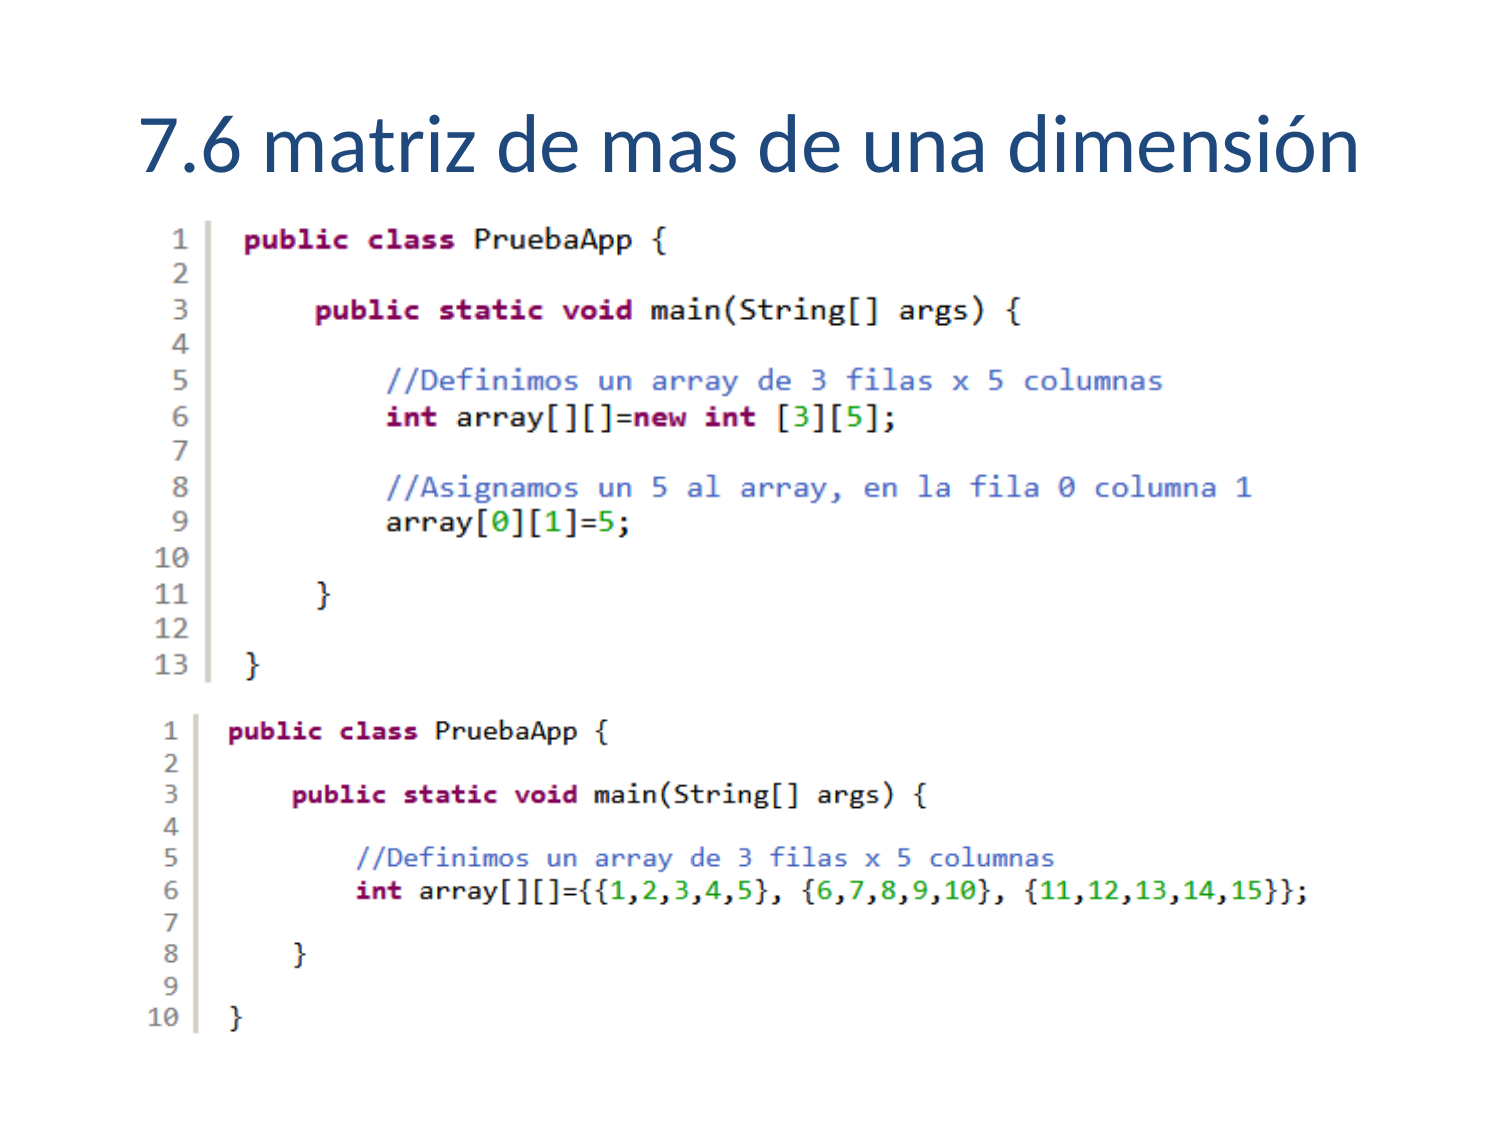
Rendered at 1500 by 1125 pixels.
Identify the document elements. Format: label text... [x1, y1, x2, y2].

picture [123, 207, 1272, 693]
title 7.6 matriz de mas de una dimensión [75, 45, 1426, 233]
picture [123, 700, 1348, 1059]
